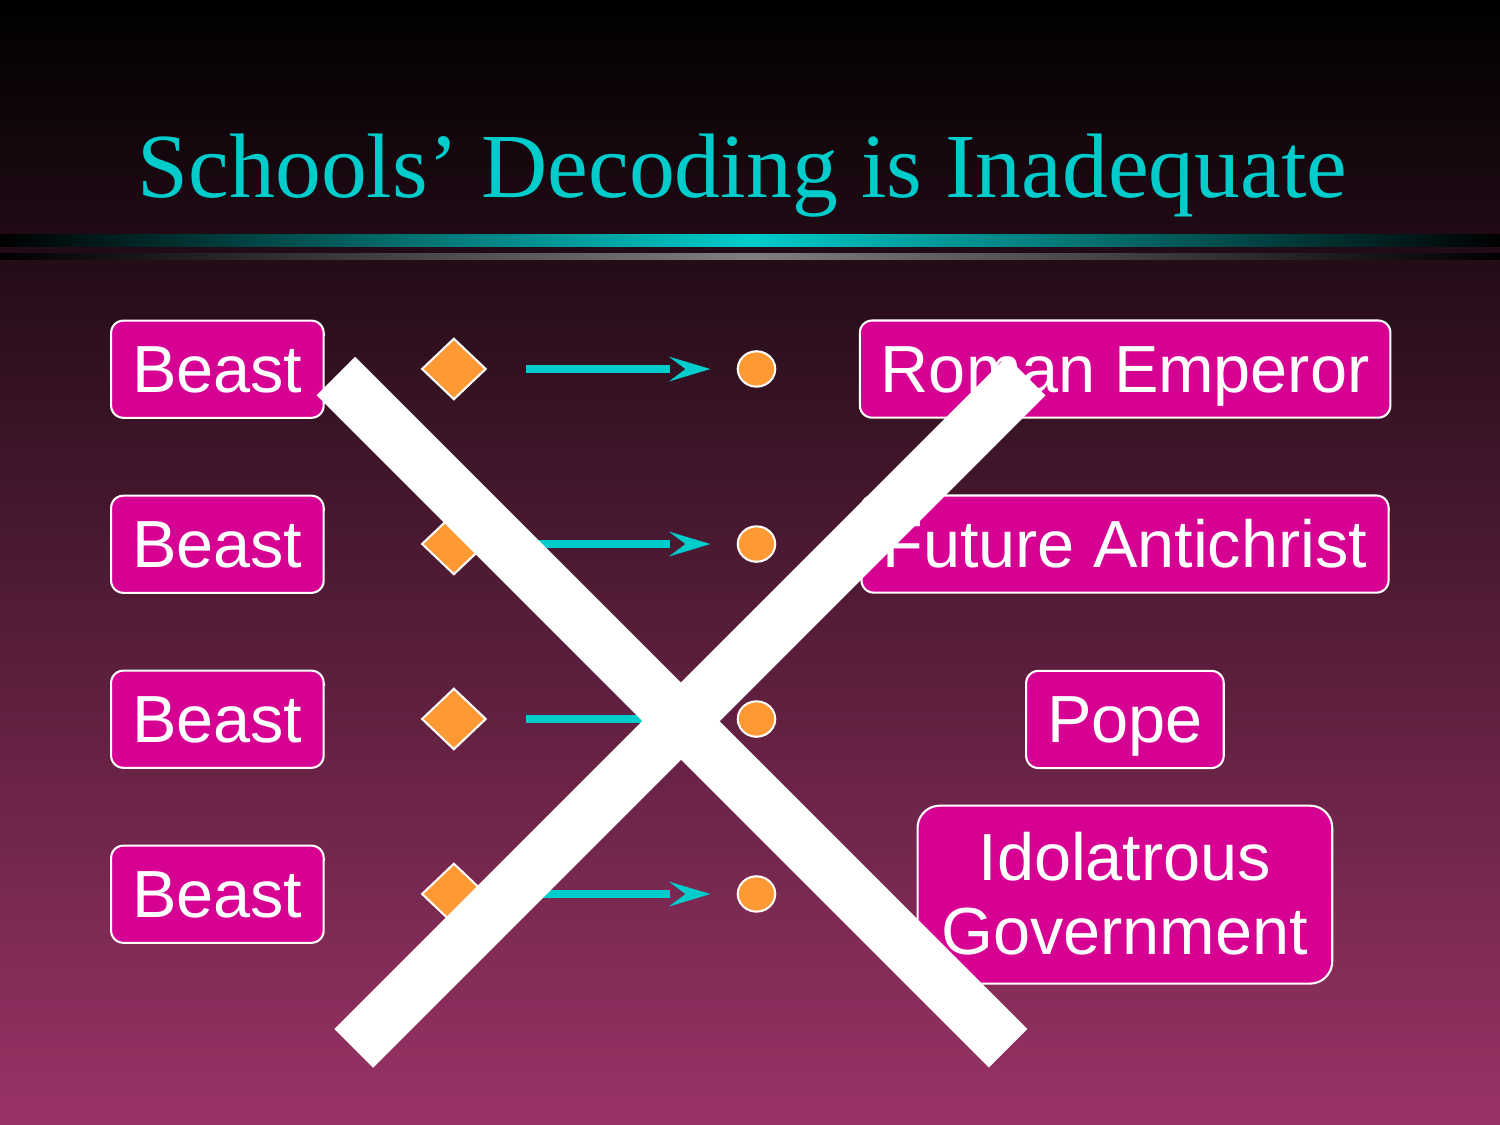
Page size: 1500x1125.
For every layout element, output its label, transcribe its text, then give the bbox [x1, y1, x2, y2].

text_box Roman Emperor [859, 320, 1391, 418]
text_box [737, 701, 776, 737]
text_box Beast [111, 320, 324, 418]
text_box Pope [1026, 670, 1224, 769]
text_box Beast [111, 845, 324, 943]
text_box [318, 358, 1044, 1067]
text_box [422, 338, 486, 400]
text_box Idolatrous Government [917, 805, 1333, 984]
text_box [422, 688, 486, 750]
text_box [737, 526, 776, 562]
text_box [737, 876, 776, 912]
text_box Roman Emperor [976, 361, 991, 387]
text_box [737, 351, 776, 387]
text_box Beast [111, 670, 324, 768]
text_box Beast [111, 495, 324, 593]
text_box Future Antichrist [861, 495, 1389, 593]
title Schools’ Decoding is Inadequate [99, 37, 1388, 225]
